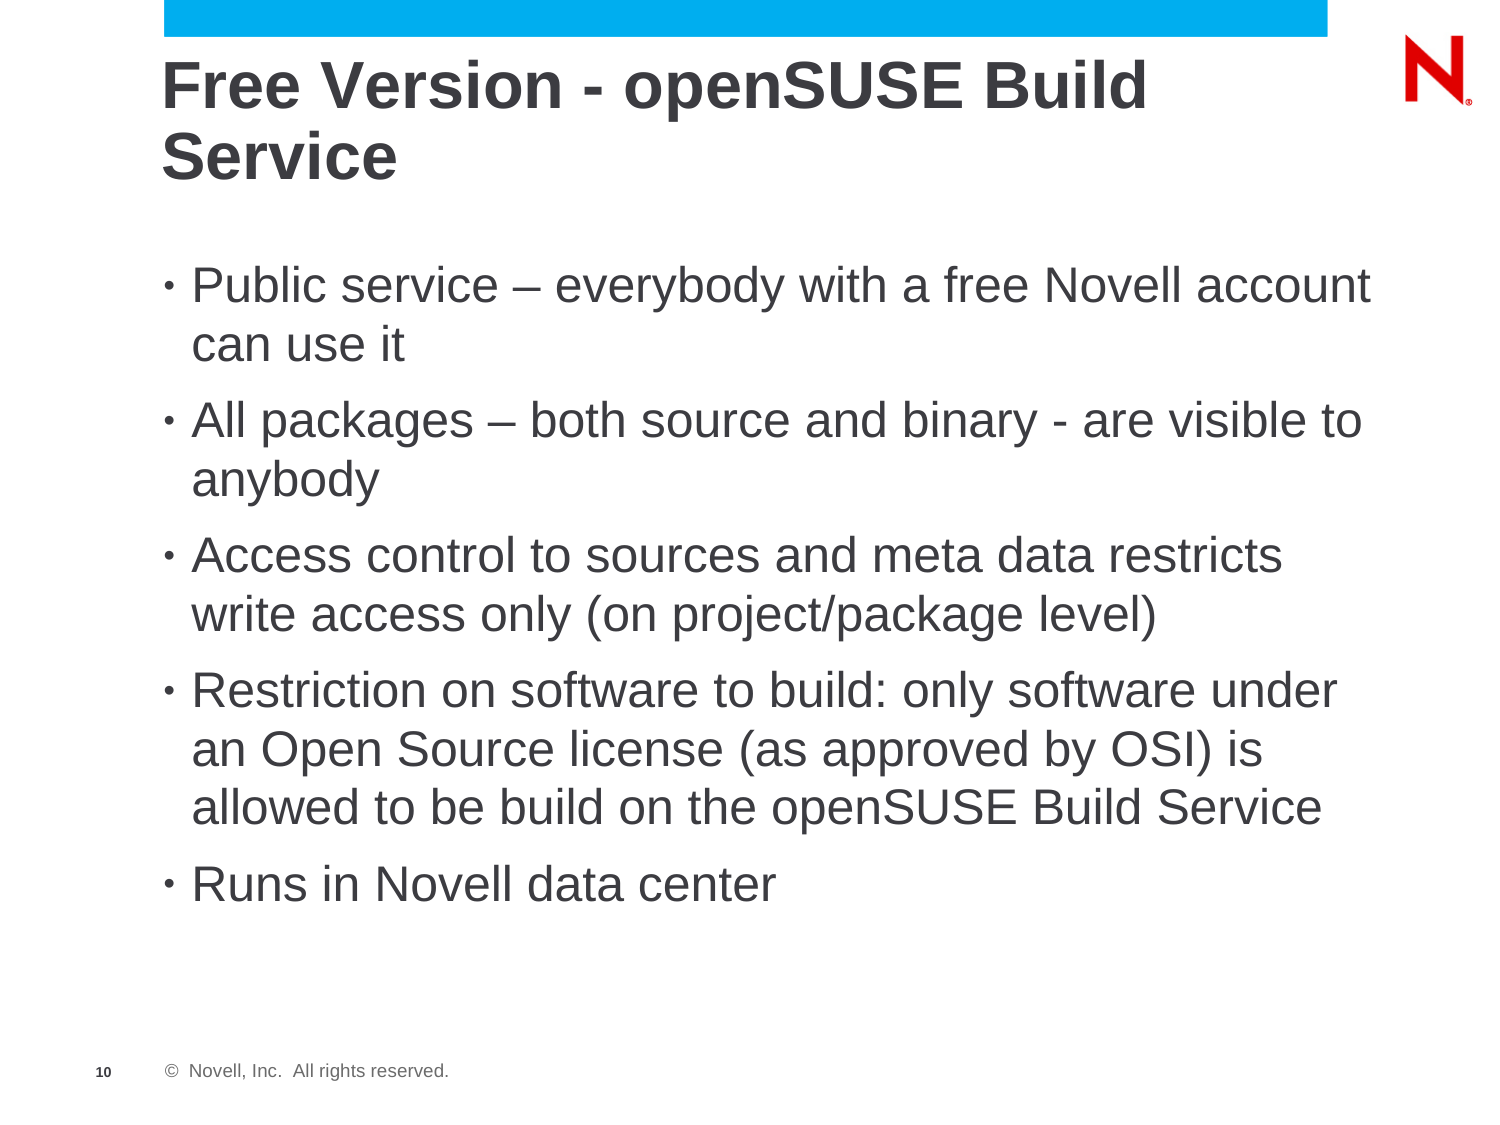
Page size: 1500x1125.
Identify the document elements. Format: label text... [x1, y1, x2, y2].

title Free Version - openSUSE Build Service [161, 41, 1383, 205]
list Public service – everybody with a free Novell account can use it All packages – both source and binary - are visible to anybody Access control to sources and meta data restricts write access only (on project/package level) Restriction on software to build: only software under an Open Source license (as approved by OSI) is allowed to be build on the openSUSE Build Service Runs in Novell data center [163, 254, 1404, 986]
picture [1403, 32, 1473, 107]
